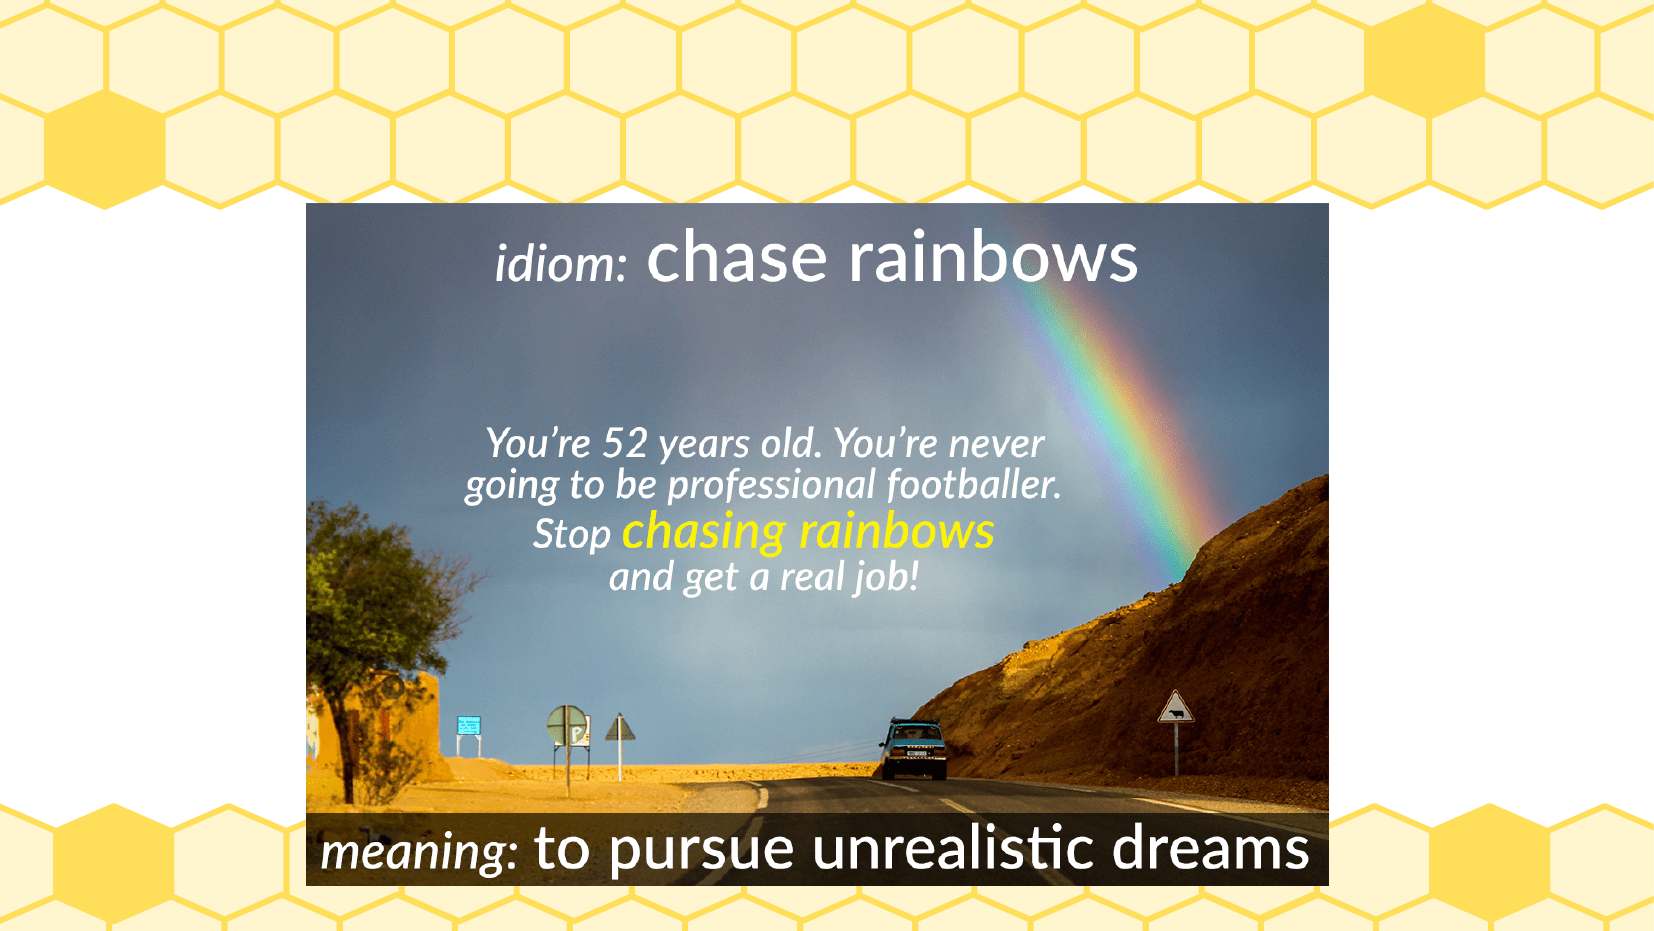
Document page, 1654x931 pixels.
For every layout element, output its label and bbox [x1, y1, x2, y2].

picture [306, 203, 1329, 886]
